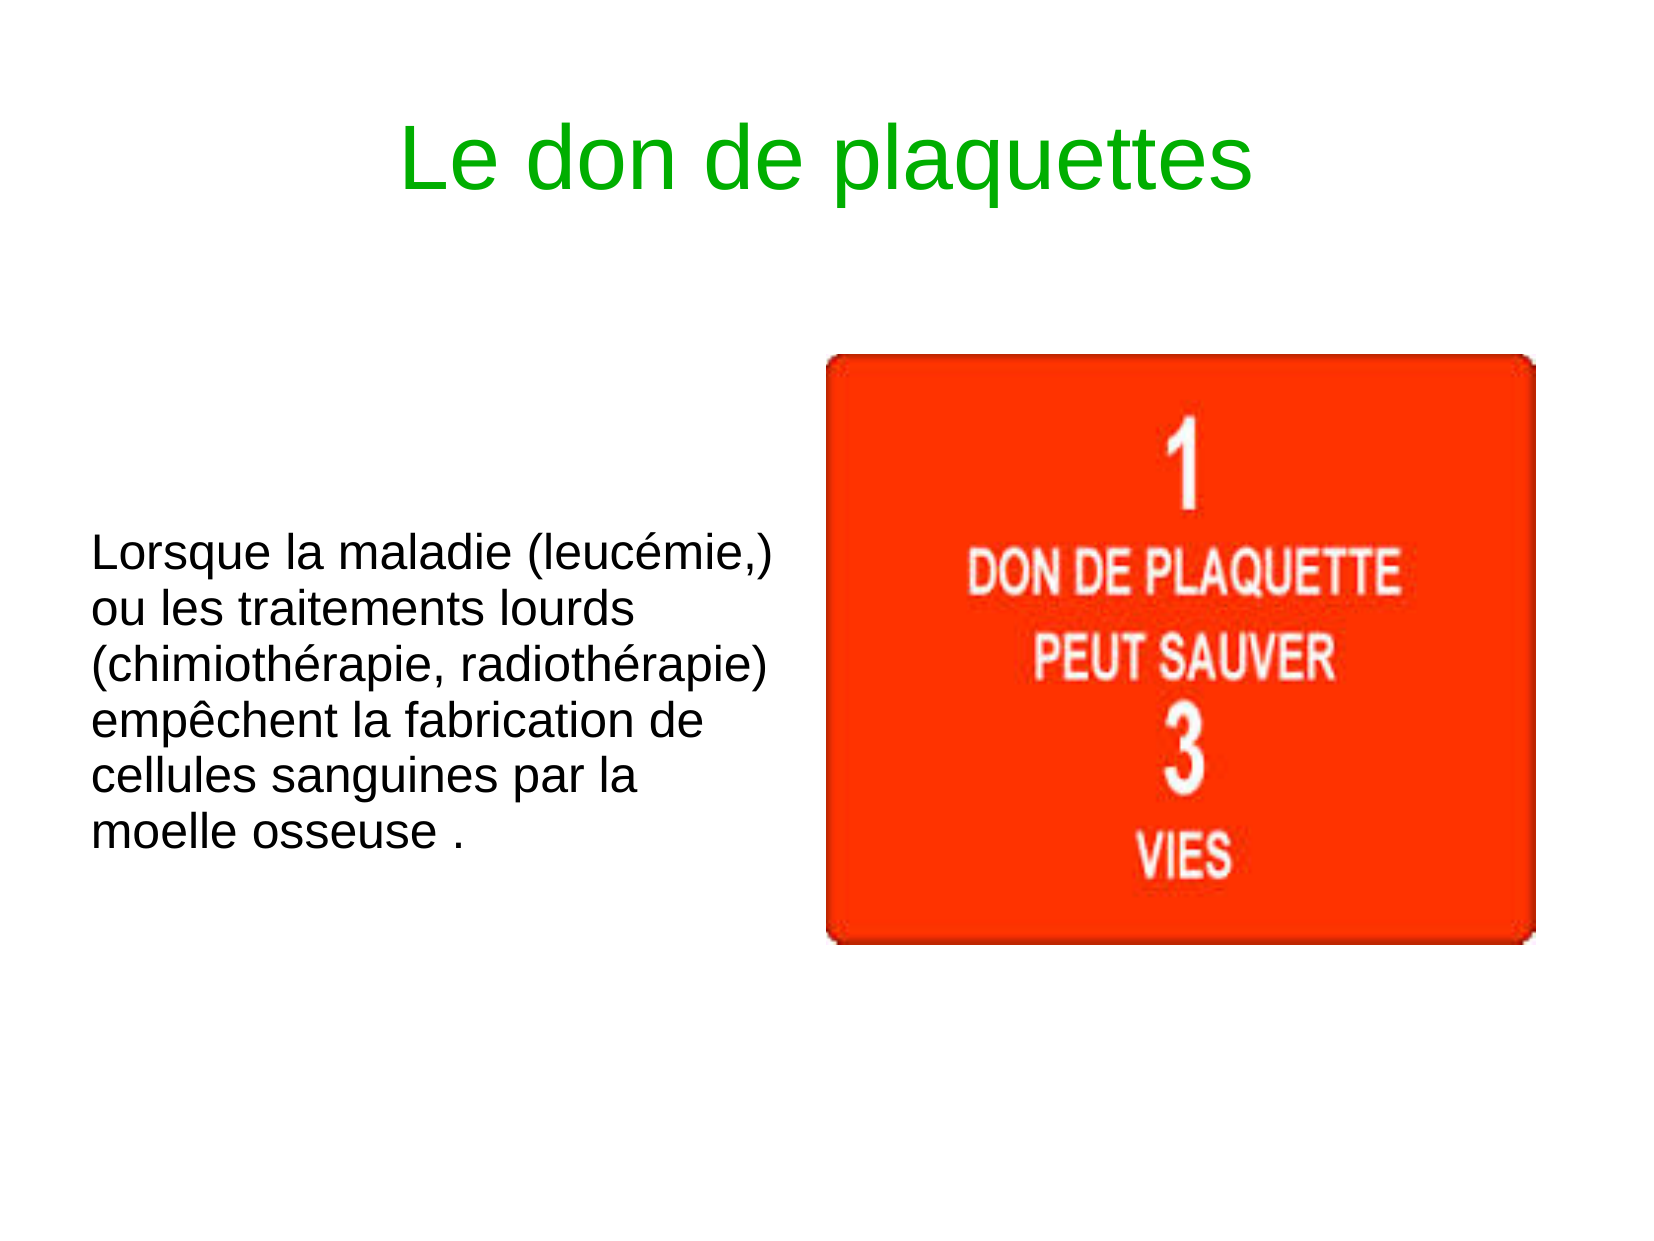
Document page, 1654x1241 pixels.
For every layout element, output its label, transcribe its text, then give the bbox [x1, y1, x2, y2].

title Le don de plaquettes [82, 49, 1571, 257]
text_box Lorsque la maladie (leucémie,) ou les traitements lourds (chimiothérapie, radiothérapie) empêchent la fabrication de cellules sanguines par la moelle osseuse . [76, 517, 798, 1241]
picture [826, 354, 1536, 945]
